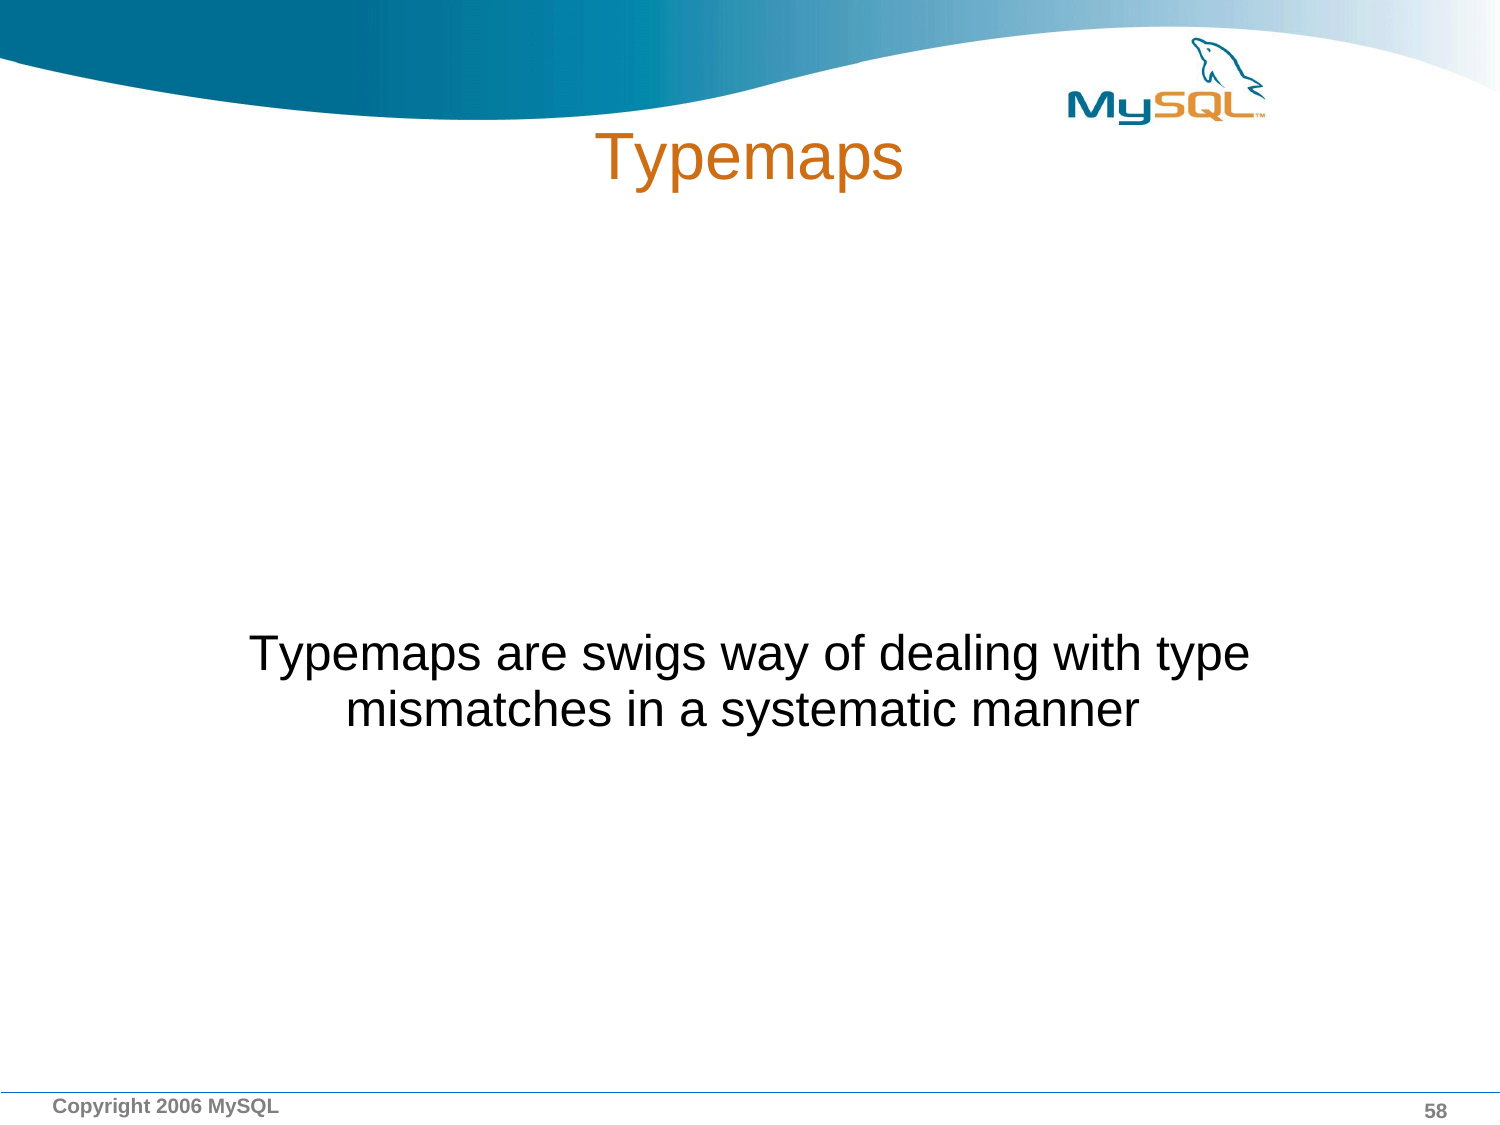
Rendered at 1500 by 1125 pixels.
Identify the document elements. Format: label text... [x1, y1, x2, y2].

subtitle Typemaps are swigs way of dealing with type mismatches in a systematic manner [112, 257, 1388, 1106]
picture [666, 0, 1500, 94]
picture [0, 58, 167, 94]
title Typemaps [0, 94, 1500, 218]
